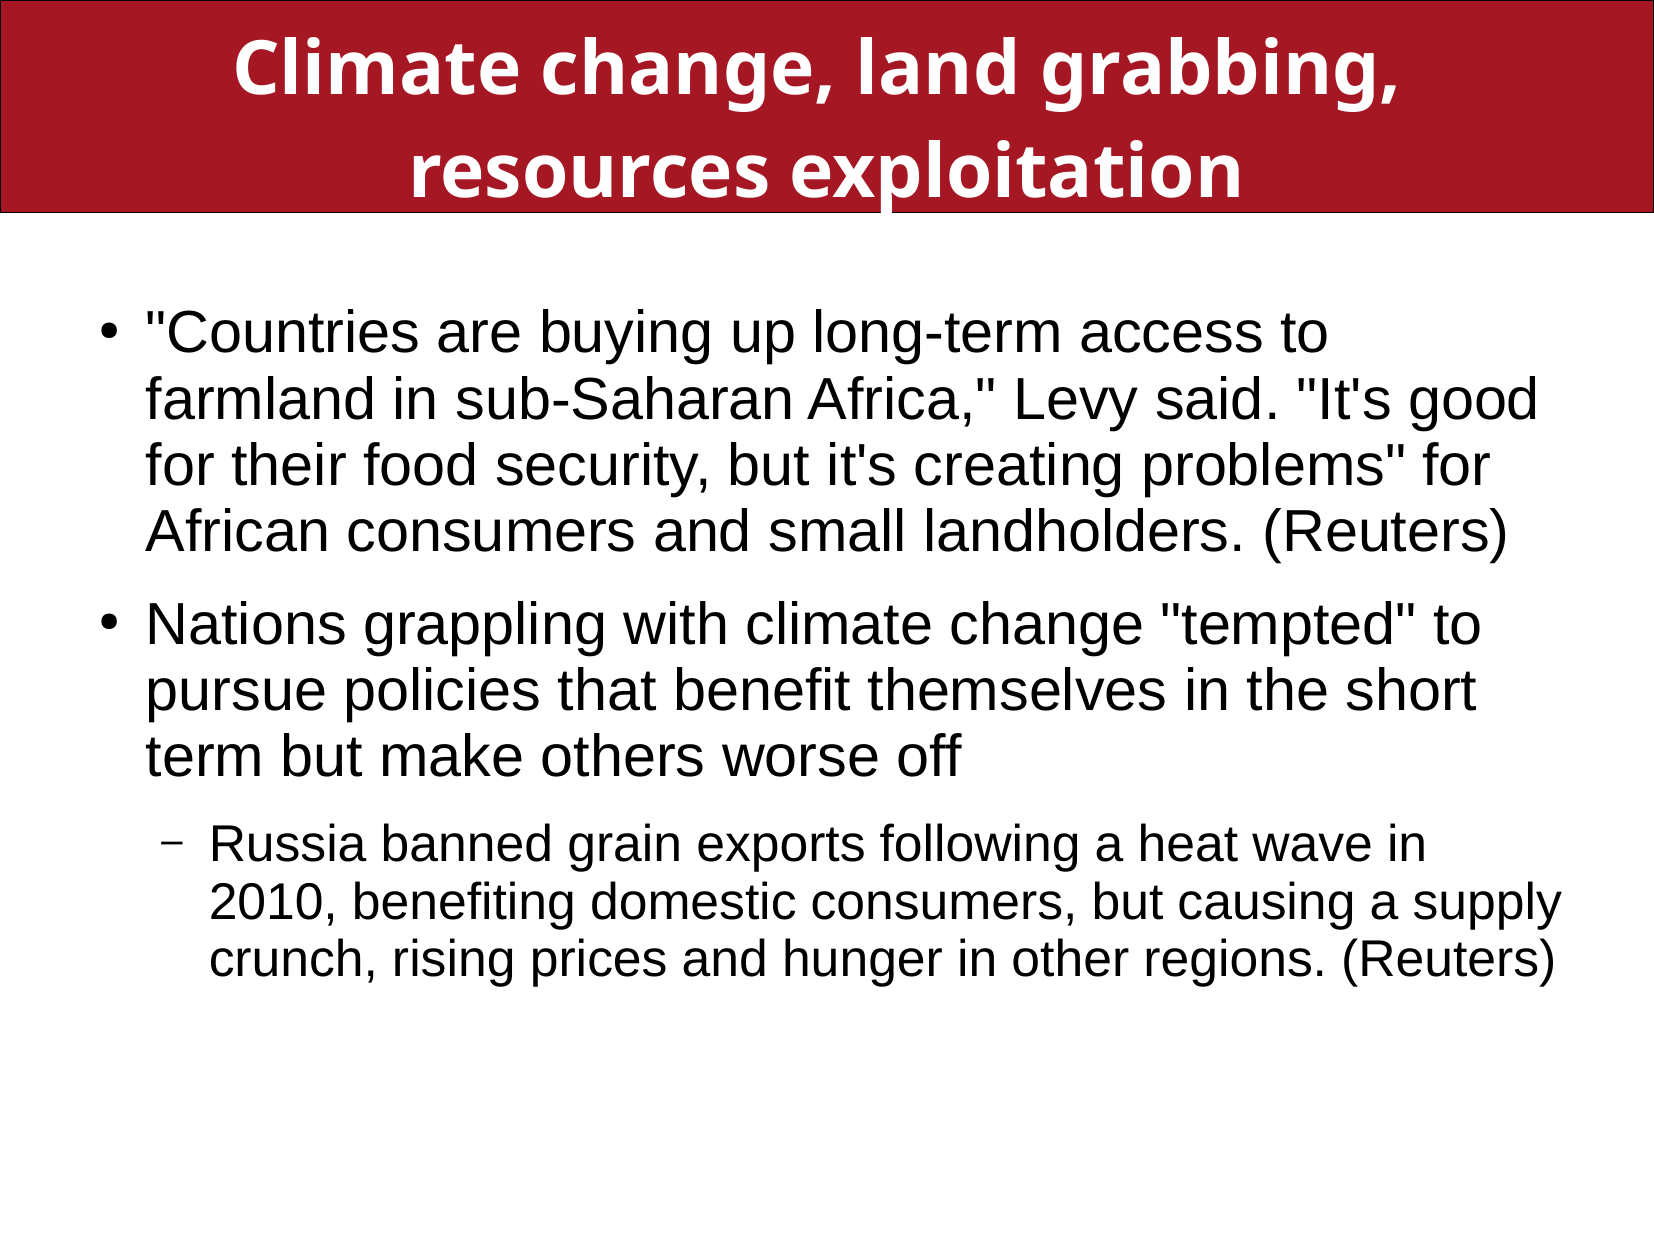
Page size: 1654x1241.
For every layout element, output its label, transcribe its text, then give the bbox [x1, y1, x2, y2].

title Climate change, land grabbing, resources exploitation [94, 32, 1560, 201]
list "Countries are buying up long-term access to farmland in sub-Saharan Africa," Levy said. "It's good for their food security, but it's creating problems" for African consumers and small landholders. (Reuters) Nations grappling with climate change "tempted" to pursue policies that benefit themselves in the short term but make others worse off Russia banned grain exports following a heat wave in 2010, benefiting domestic consumers, but causing a supply crunch, rising prices and hunger in other regions. (Reuters) [82, 299, 1571, 1019]
